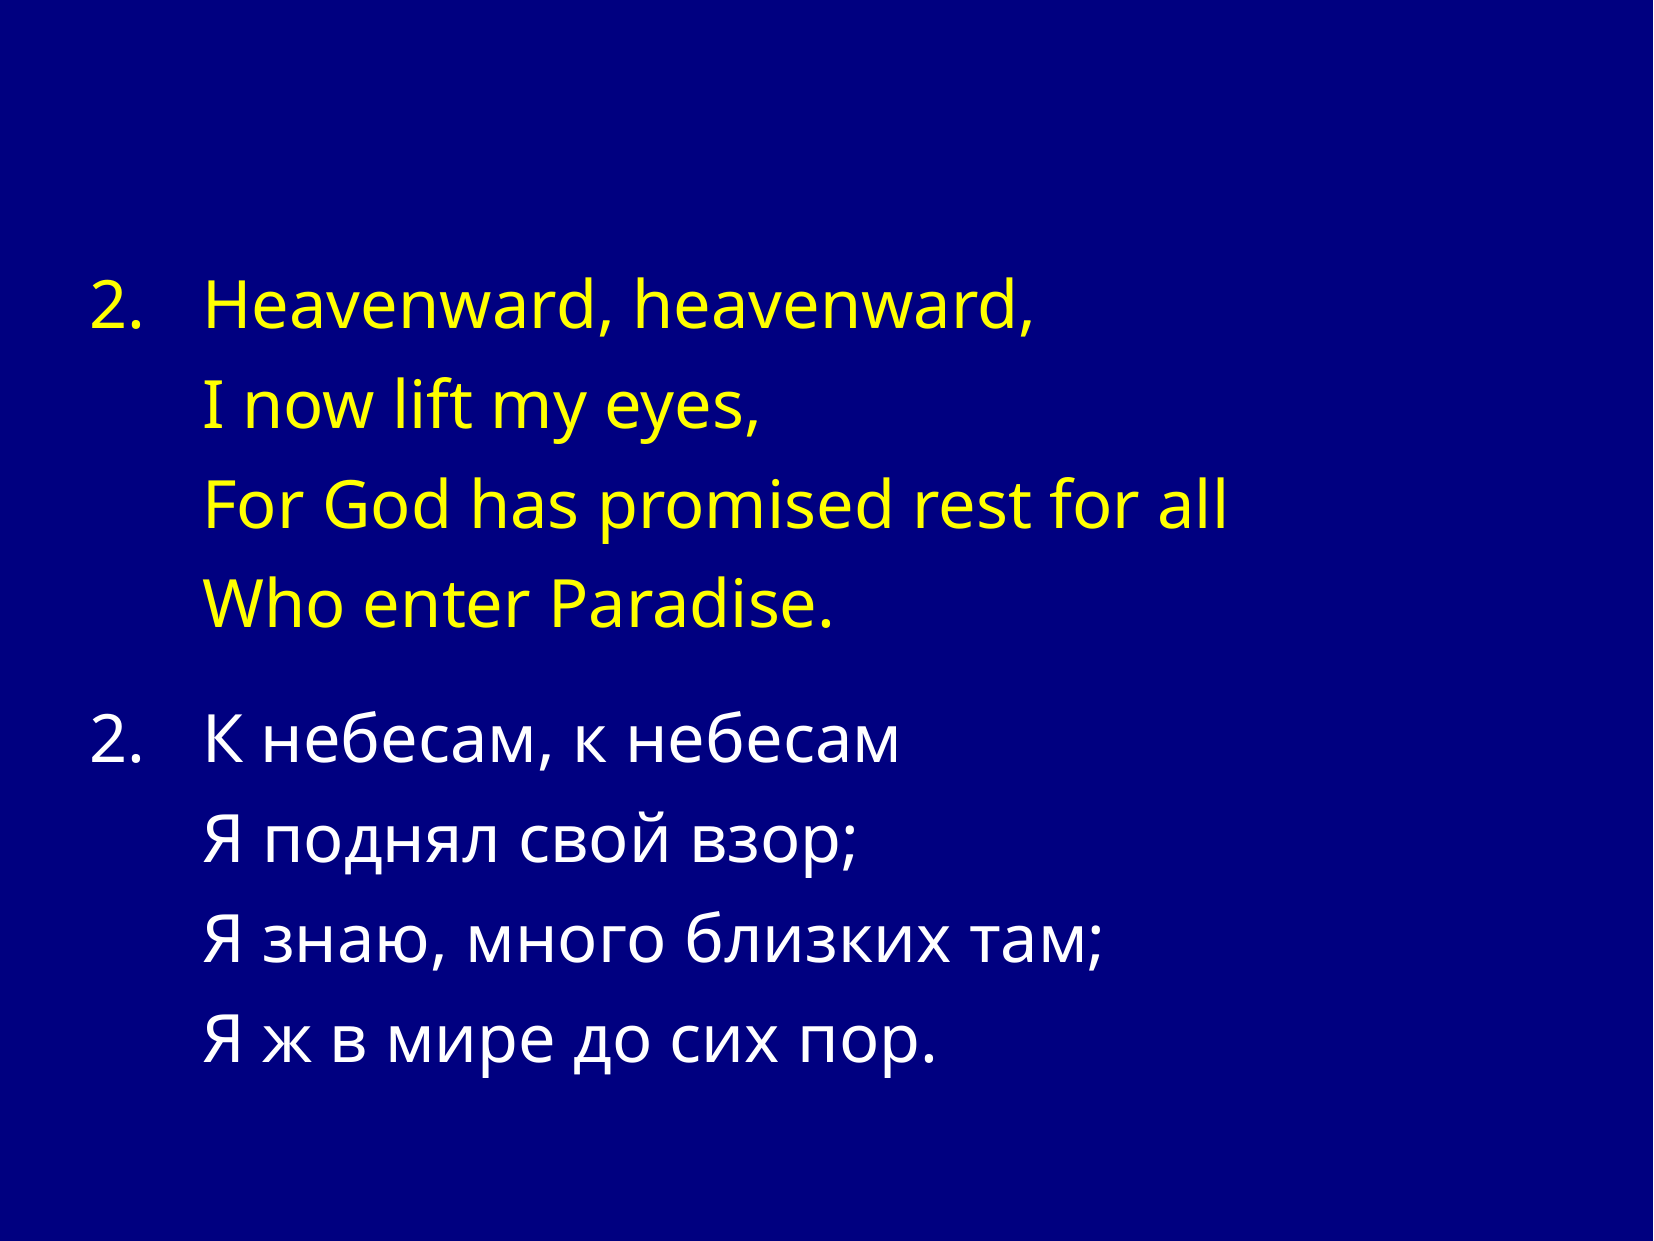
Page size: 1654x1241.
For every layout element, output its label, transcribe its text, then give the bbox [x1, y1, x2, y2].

text_box 2. К небесам, к небесам Я поднял свой взор; Я знаю, много близких там; Я ж в мире до сих пор. [75, 675, 1576, 1163]
text_box 2. Heavenward, heavenward, I now lift my eyes, For God has promised rest for all Who enter Paradise. [75, 150, 1576, 638]
